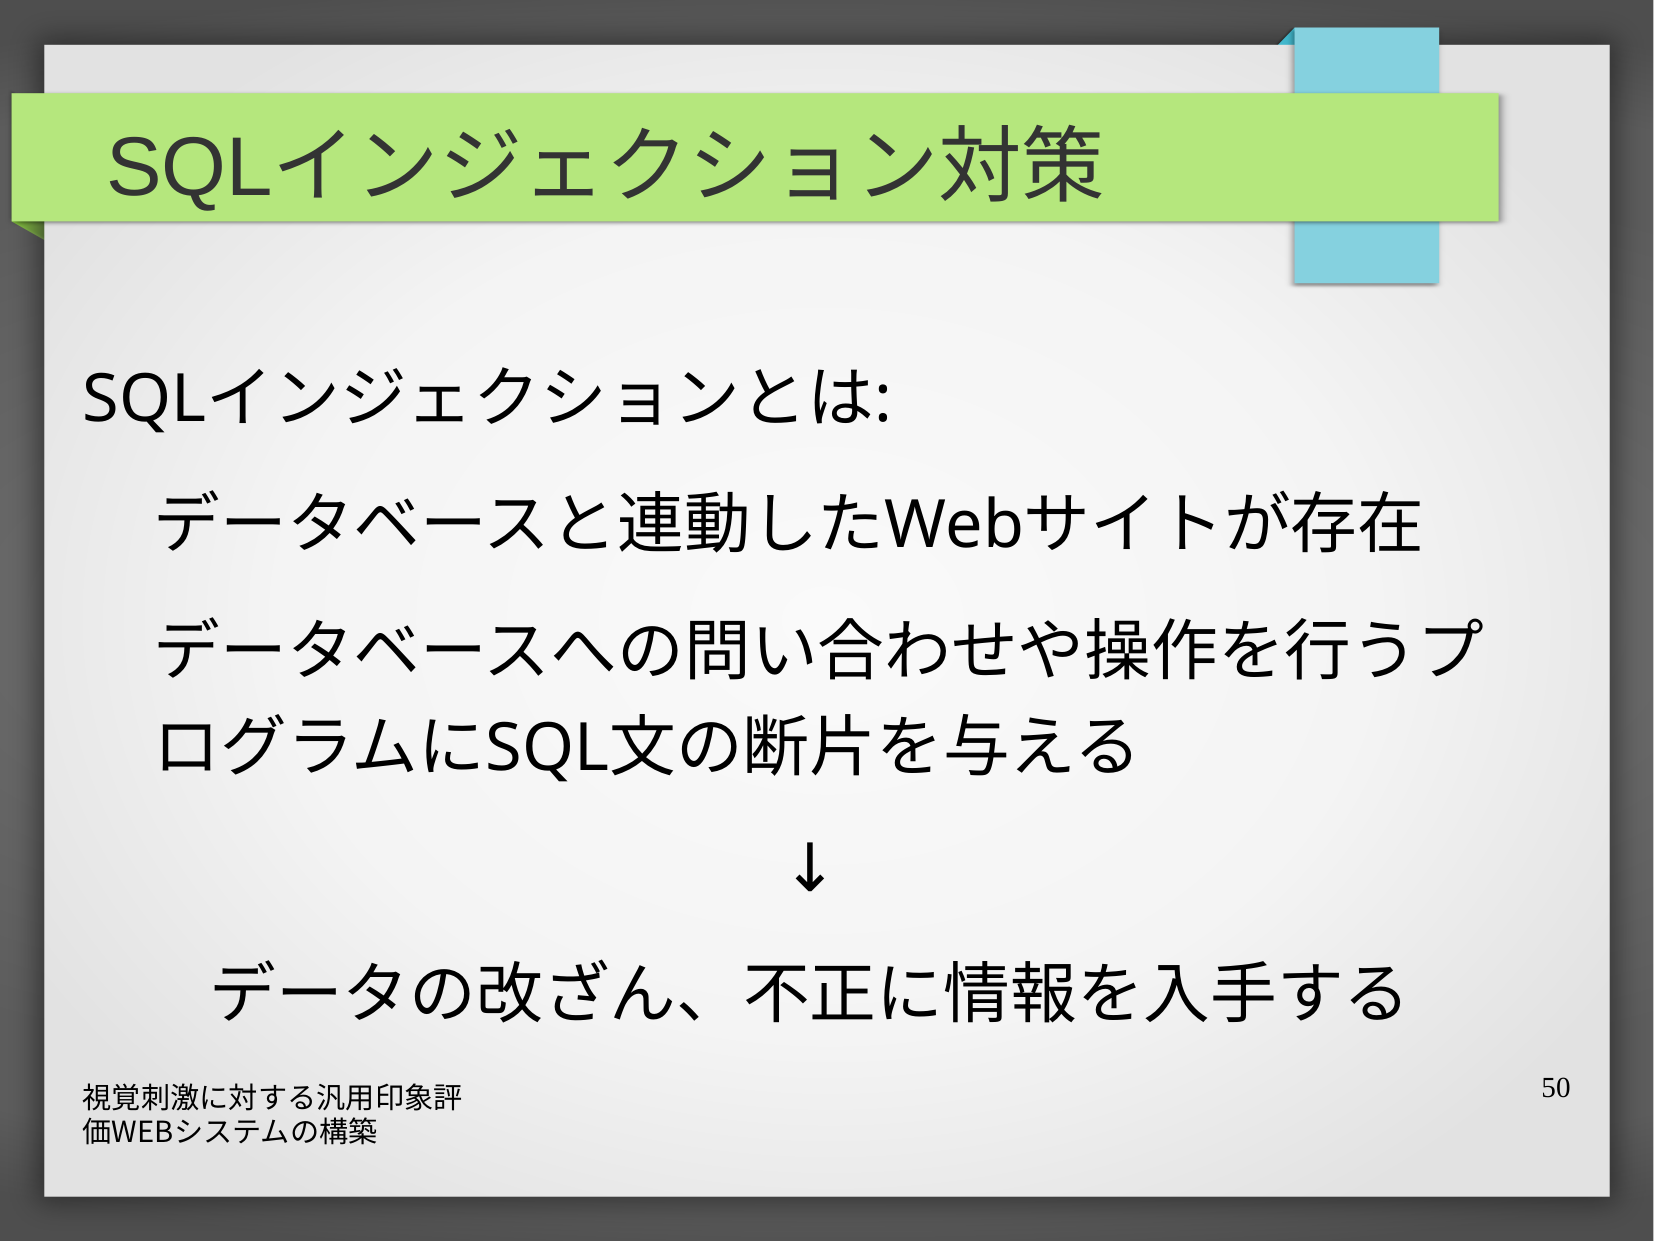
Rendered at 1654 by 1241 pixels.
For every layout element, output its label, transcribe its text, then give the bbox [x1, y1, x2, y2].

picture [0, 0, 1654, 1241]
list SQLインジェクションとは: データベースと連動したWebサイトが存在 データベースへの問い合わせや操作を行うプログラムにSQL文の断片を与える ↓ データの改ざん、不正に情報を入手する [82, 343, 1538, 1063]
title SQLインジェクション対策 [106, 106, 1264, 213]
